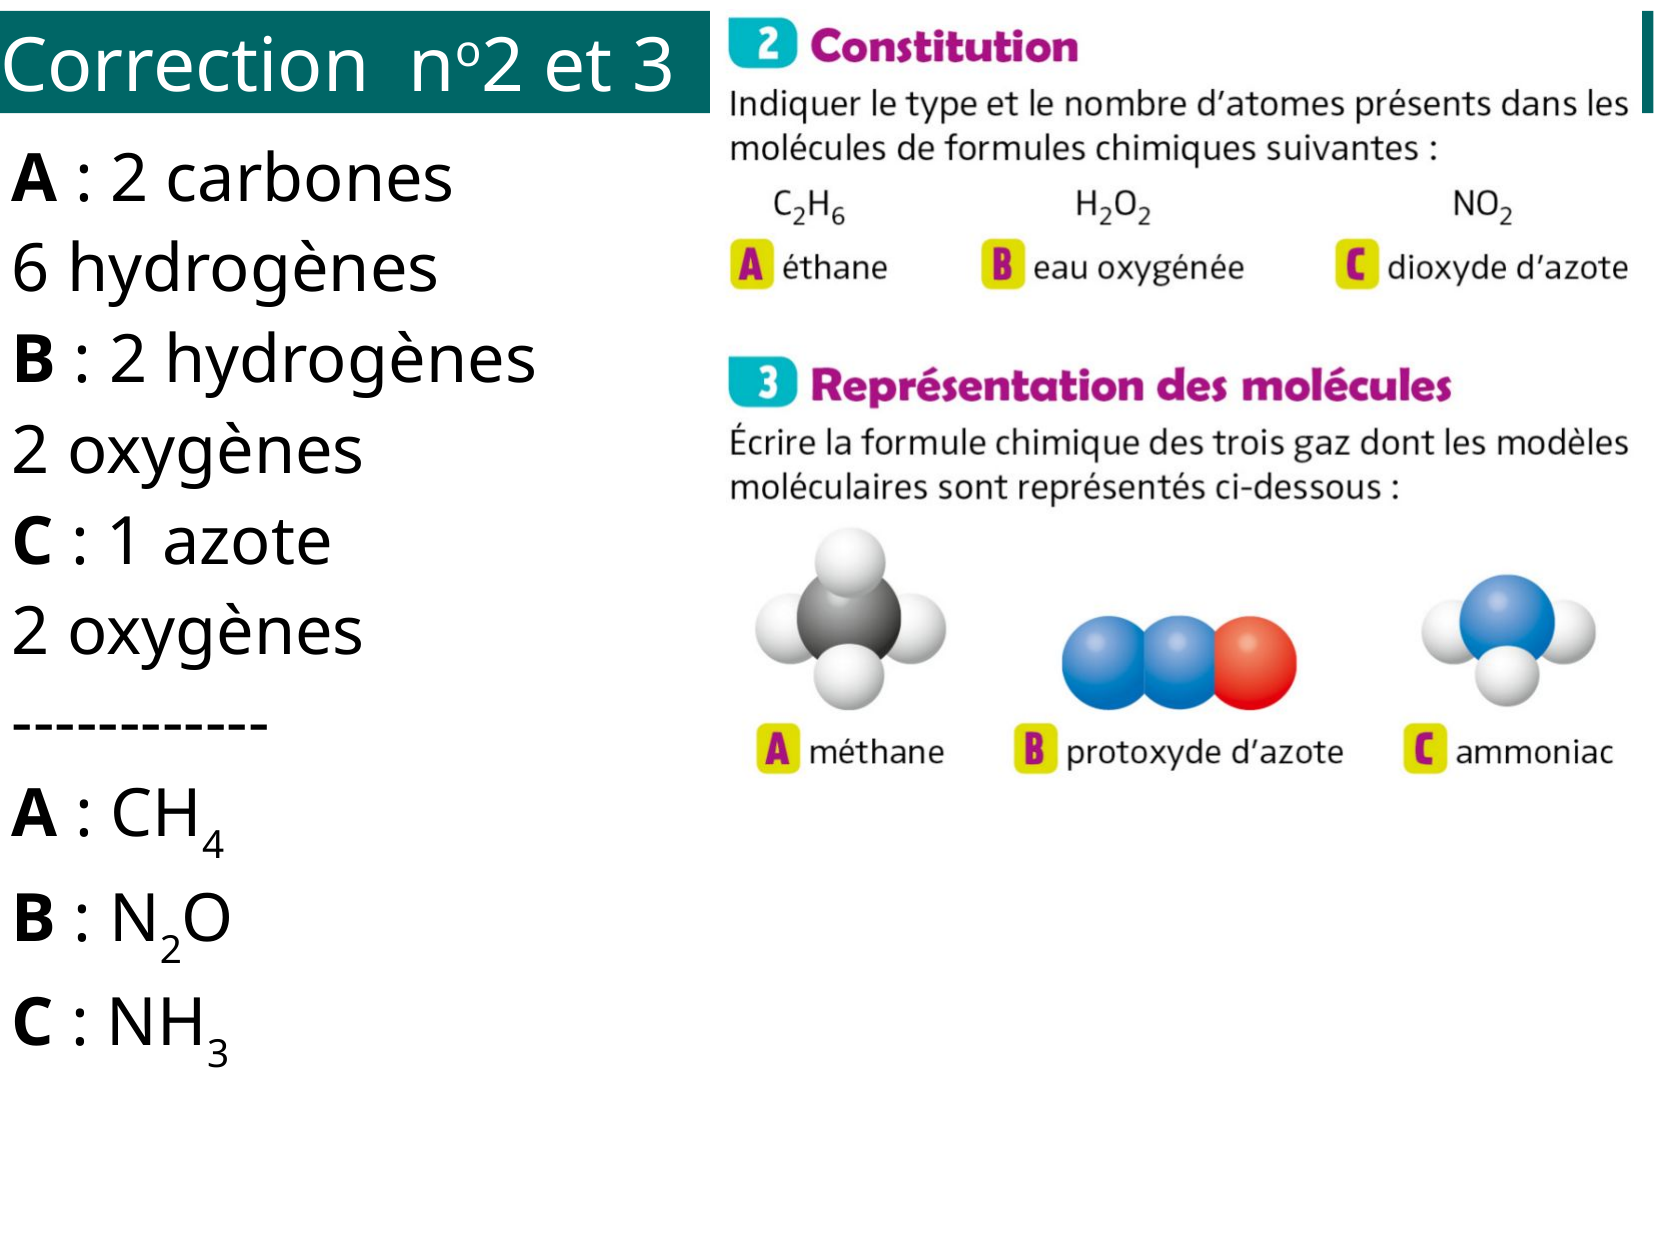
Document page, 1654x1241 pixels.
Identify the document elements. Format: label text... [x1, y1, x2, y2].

picture [710, 9, 1642, 780]
title Correction no2 et 3 [0, 17, 710, 107]
subtitle A : 2 carbones 6 hydrogènes B : 2 hydrogènes 2 oxygènes C : 1 azote 2 oxygènes ------------ A : CH4 B : N2O C : NH3 [11, 129, 1642, 1229]
title Correction no2 et 3 [1642, 17, 1654, 107]
